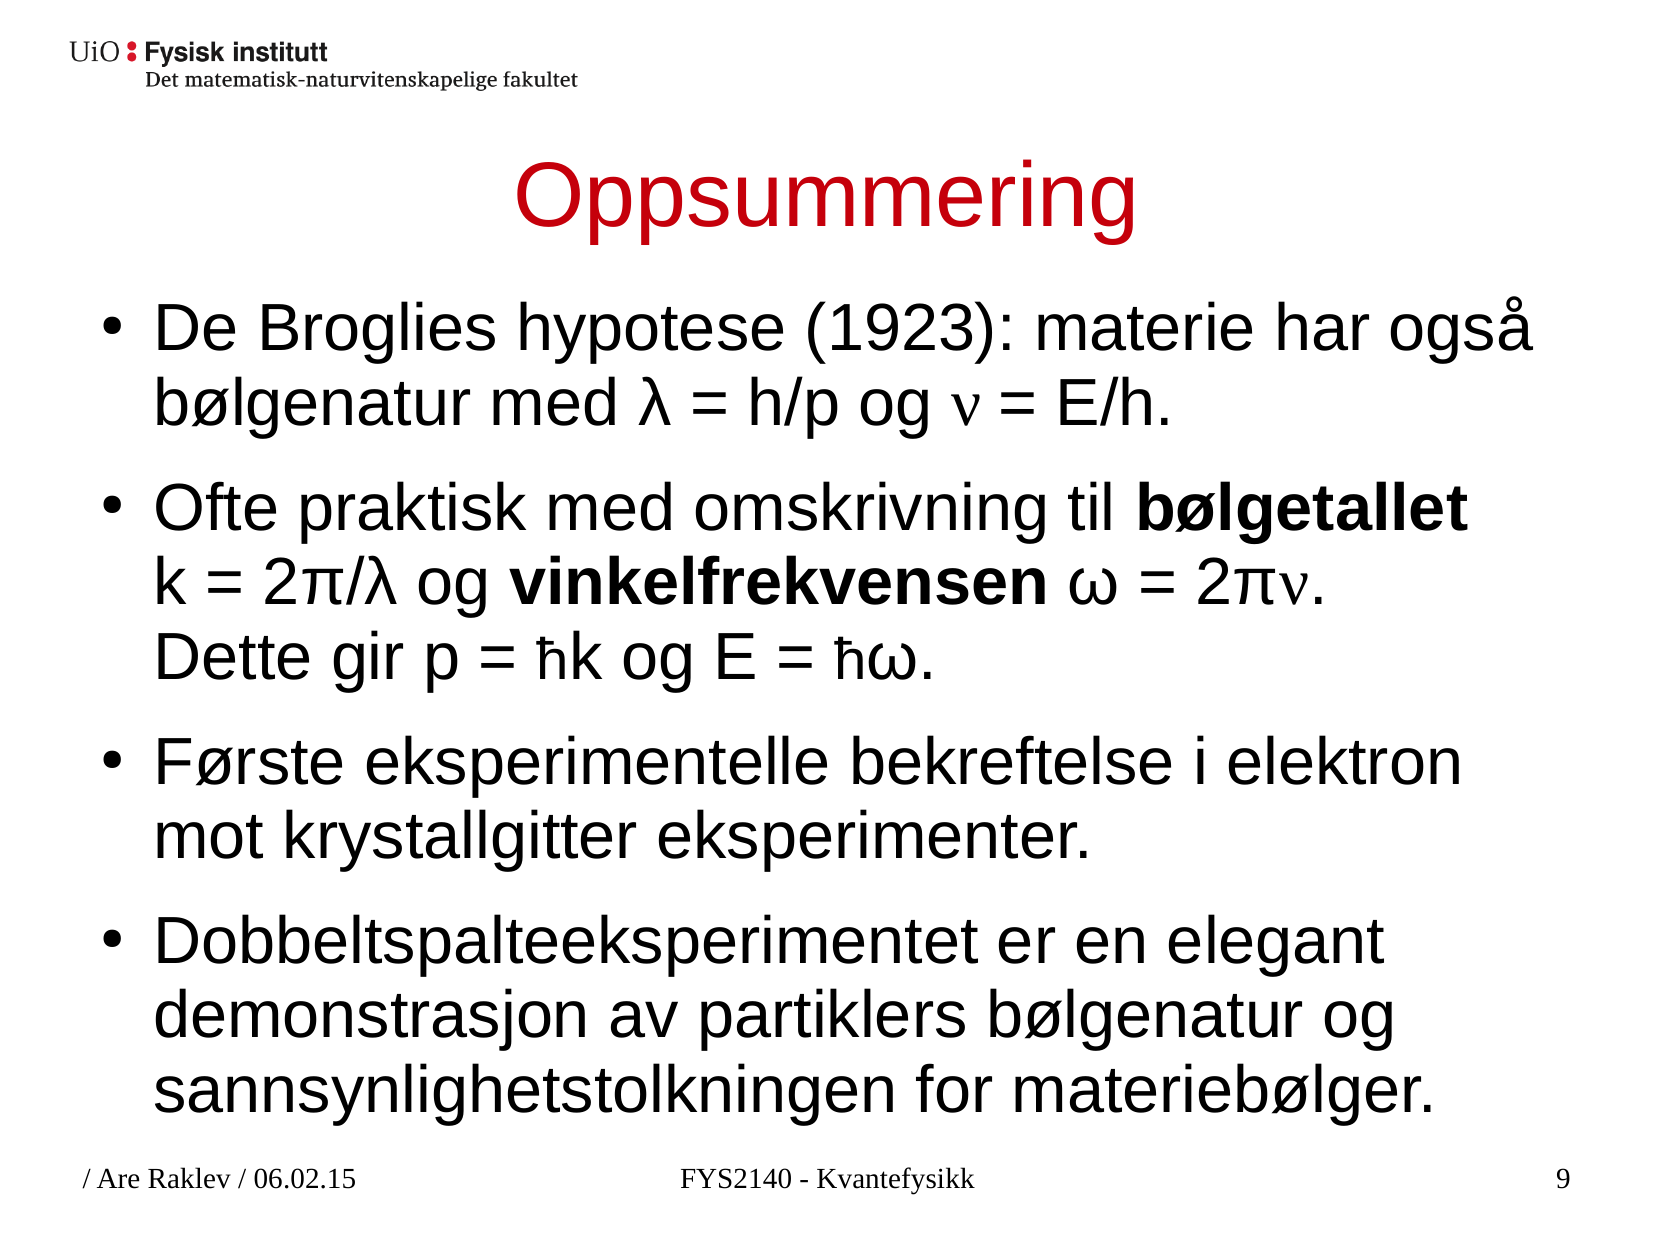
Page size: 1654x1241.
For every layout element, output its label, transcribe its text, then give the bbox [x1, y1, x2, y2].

title Oppsummering [82, 90, 1571, 290]
picture [68, 37, 581, 93]
list De Broglies hypotese (1923): materie har også bølgenatur med λ = h/p og ν = E/h. Ofte praktisk med omskrivning til bølgetallet k = 2π/λ og vinkelfrekvensen ω = 2πν. Dette gir p = ħk og E = ħω. Første eksperimentelle bekreftelse i elektron mot krystallgitter eksperimenter. Dobbeltspalteeksperimentet er en elegant demonstrasjon av partiklers bølgenatur og sannsynlighetstolkningen for materiebølger. [82, 290, 1580, 1163]
